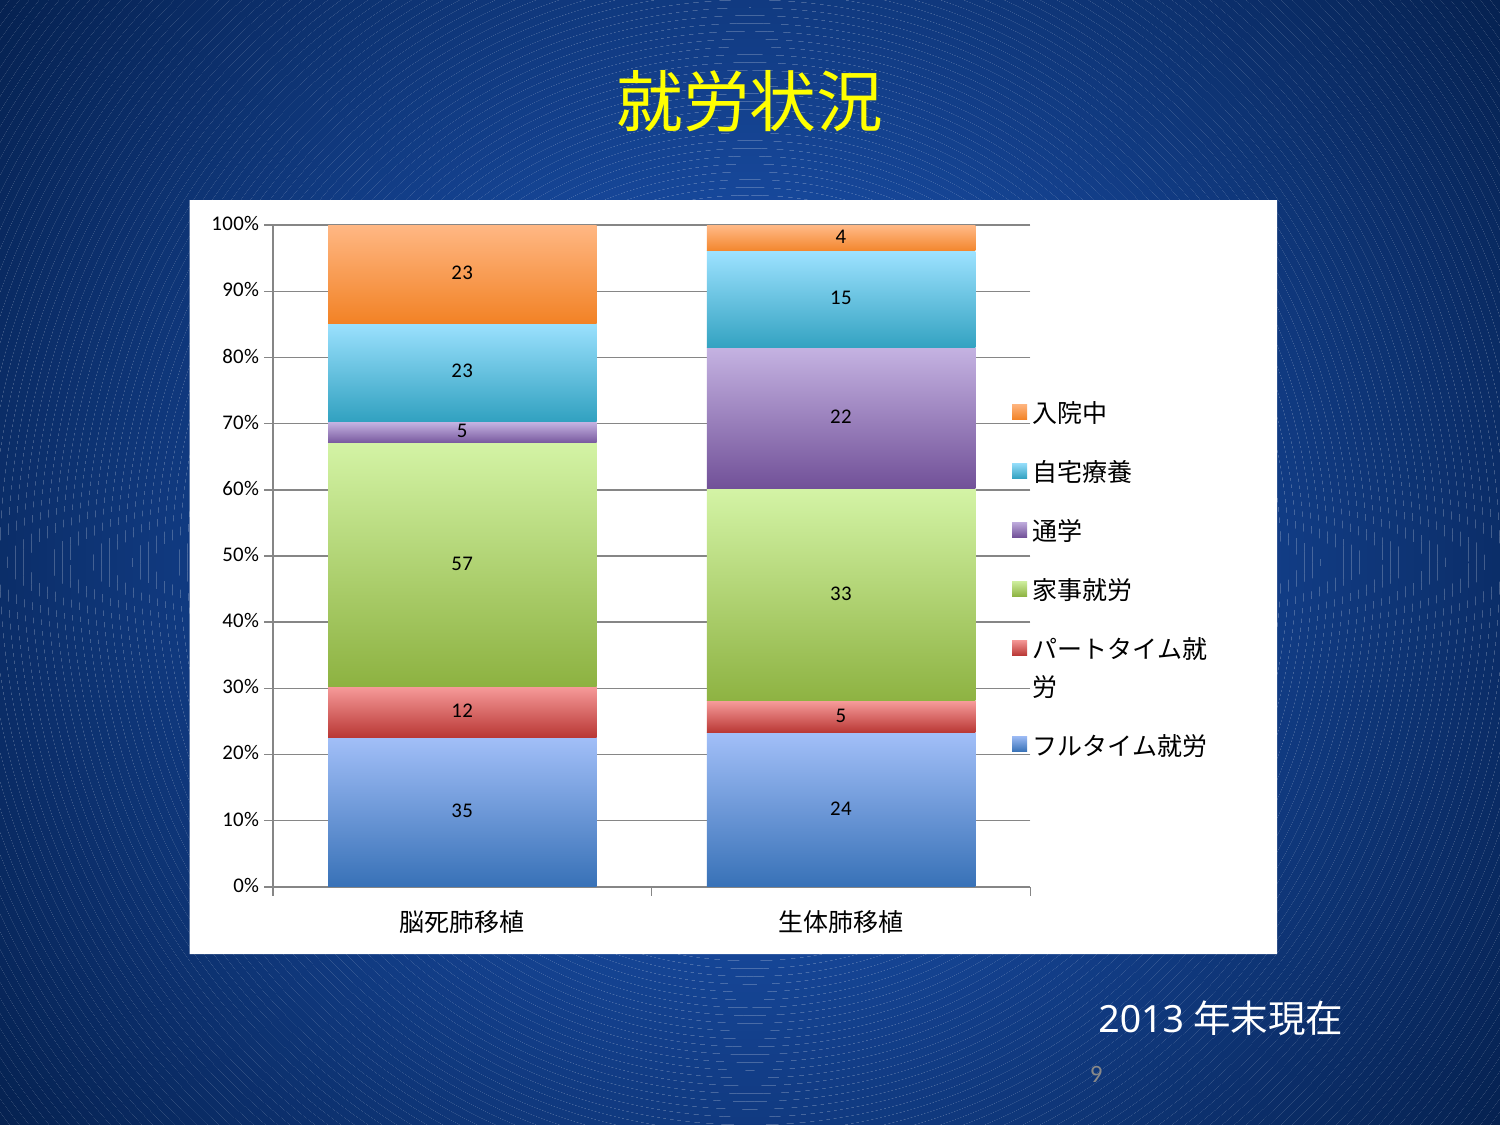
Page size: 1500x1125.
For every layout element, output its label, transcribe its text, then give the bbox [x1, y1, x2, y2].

text_box 2013年末現在 [1083, 987, 1341, 1049]
chart [189, 200, 1278, 955]
text_box 9 [1074, 1042, 1426, 1103]
text_box 就労状況 [0, 37, 1500, 163]
